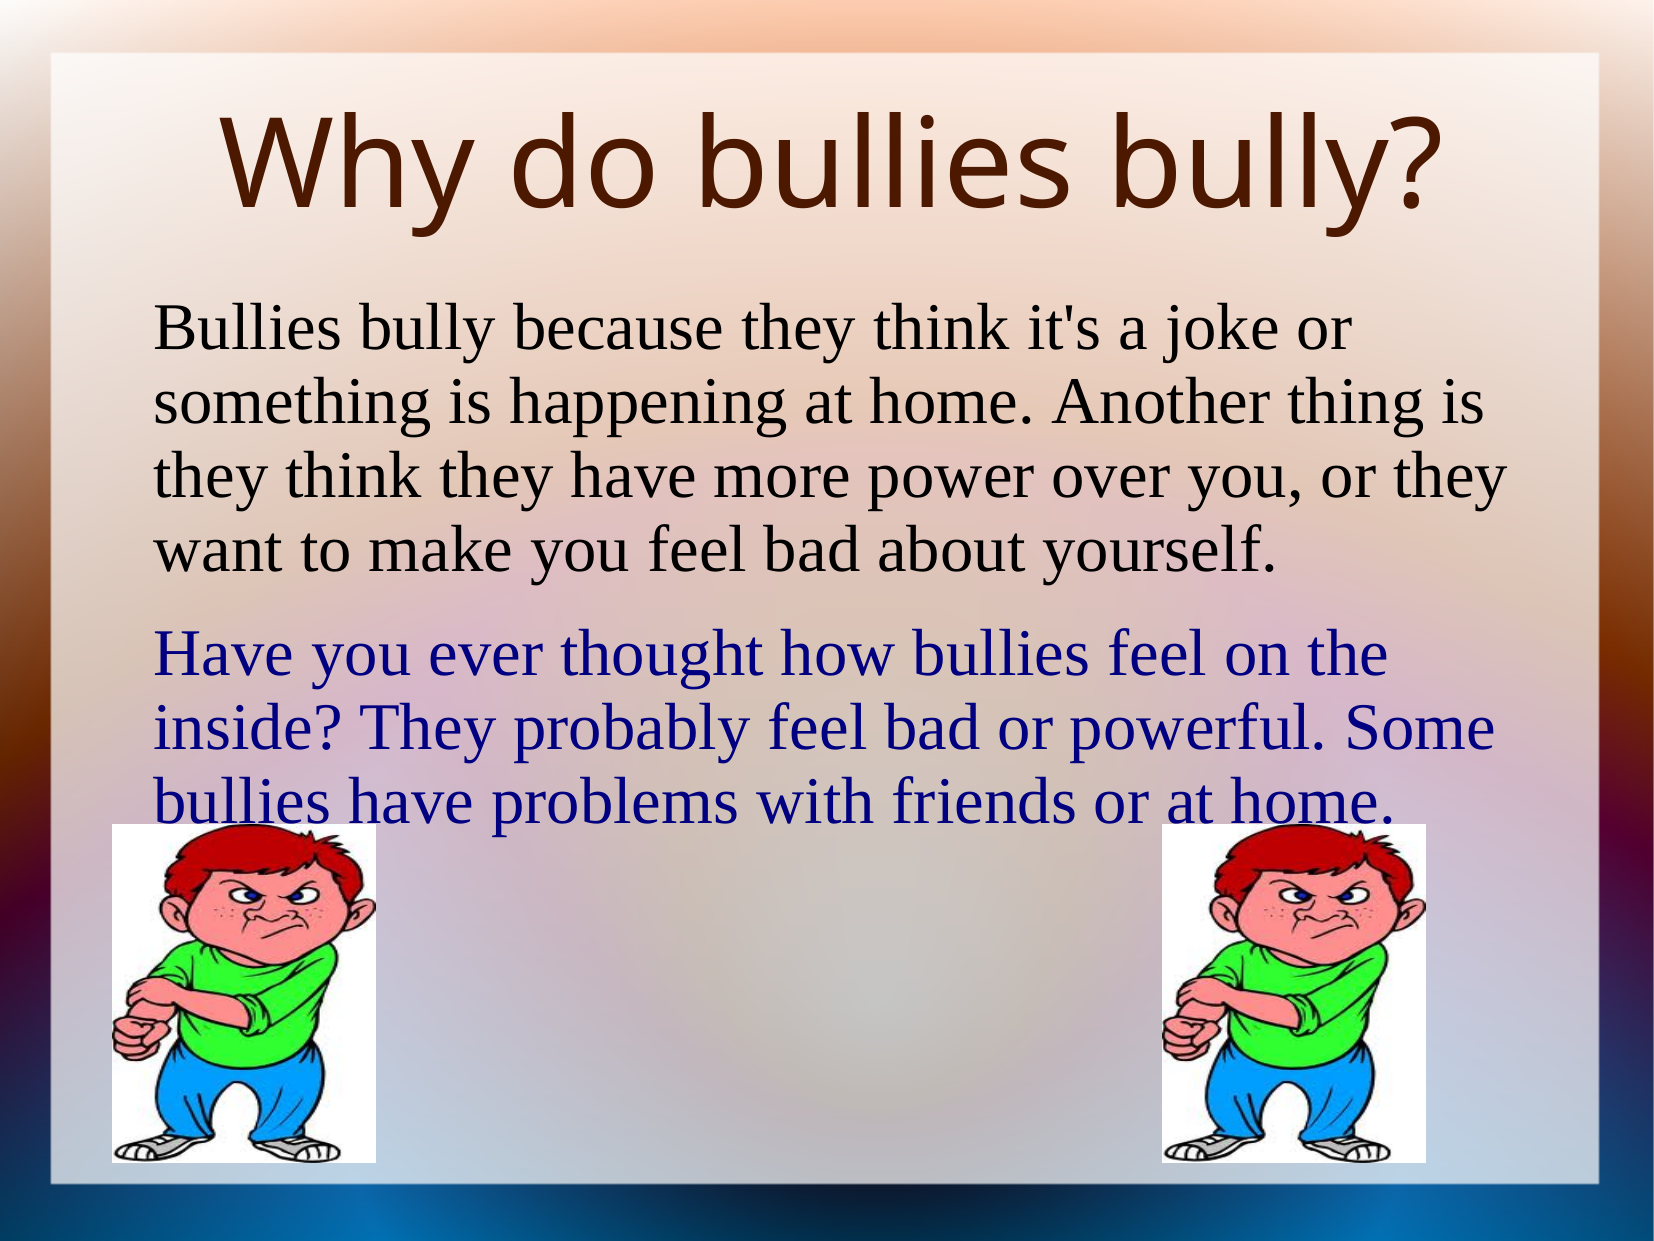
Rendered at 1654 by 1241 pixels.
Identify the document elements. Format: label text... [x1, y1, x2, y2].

list Bullies bully because they think it's a joke or something is happening at home. Another thing is they think they have more power over you, or they want to make you feel bad about yourself. Have you ever thought how bullies feel on the inside? They probably feel bad or powerful. Some bullies have problems with friends or at home. [82, 290, 1571, 1034]
title Why do bullies bully? [86, 55, 1576, 263]
picture [0, 0, 1654, 1241]
